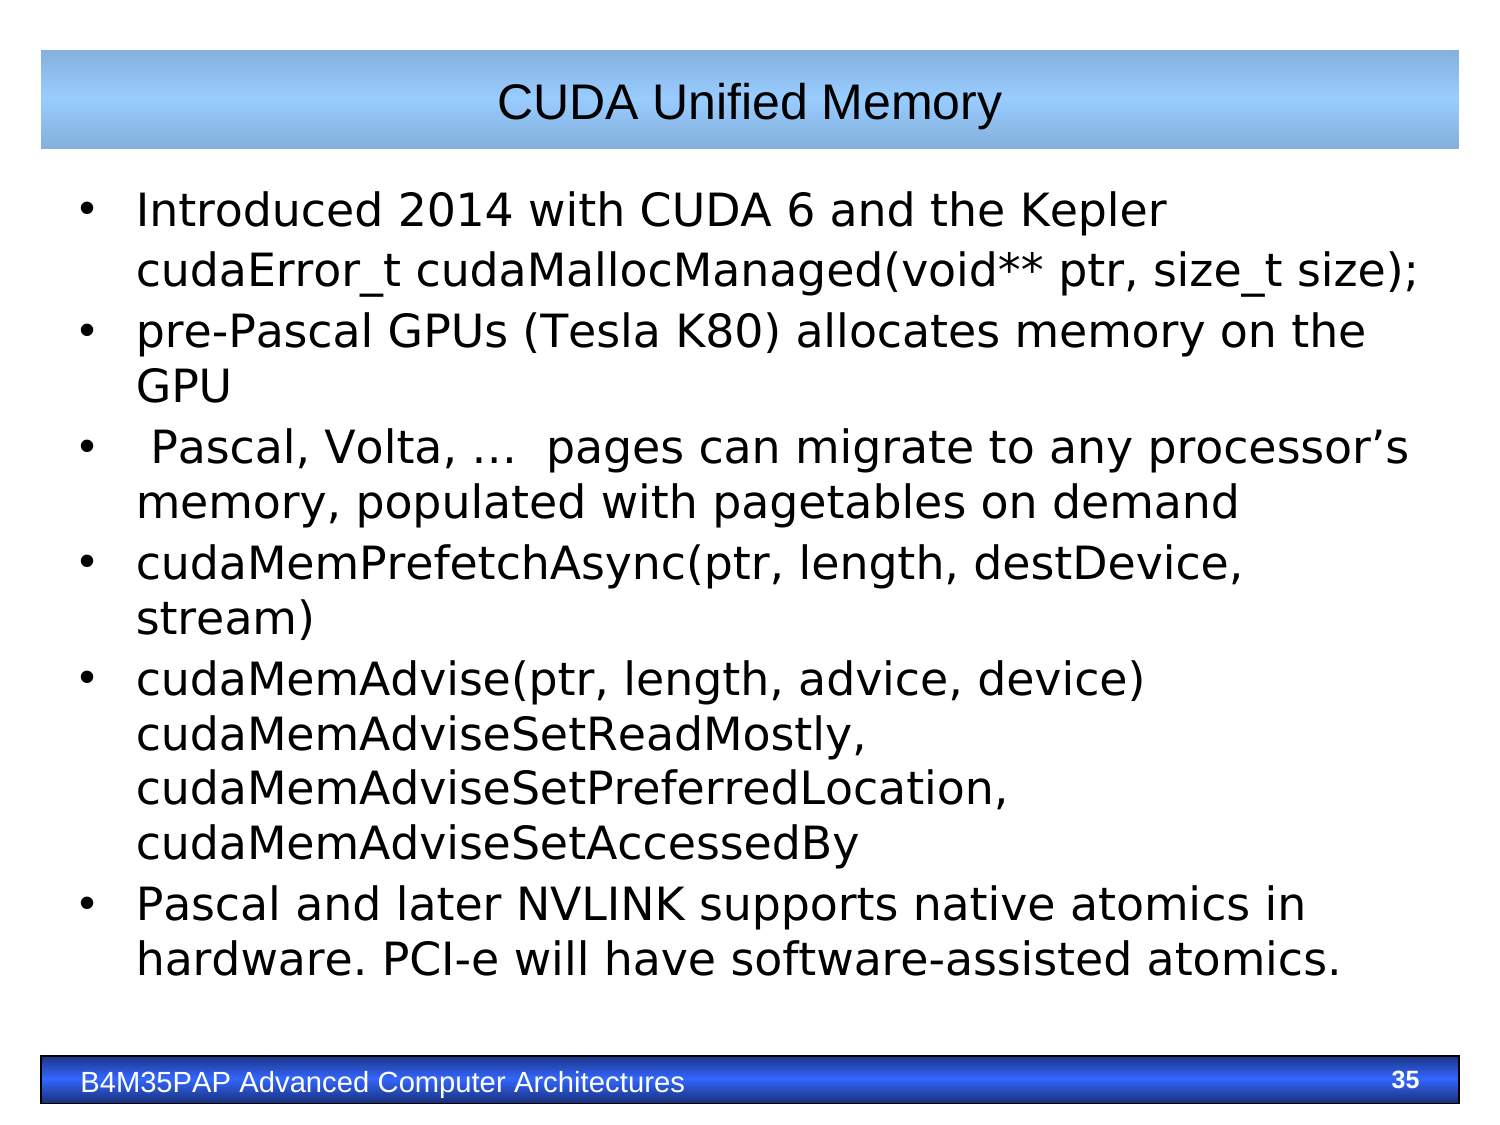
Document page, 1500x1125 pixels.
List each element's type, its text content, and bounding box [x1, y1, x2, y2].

title CUDA Unified Memory [41, 50, 1459, 149]
list Introduced 2014 with CUDA 6 and the Kepler cudaError_t cudaMallocManaged(void** ptr, size_t size); pre-Pascal GPUs (Tesla K80) allocates memory on the GPU Pascal, Volta, … pages can migrate to any processor’s memory, populated with pagetables on demand cudaMemPrefetchAsync(ptr, length, destDevice, stream) cudaMemAdvise(ptr, length, advice, device) cudaMemAdviseSetReadMostly, cudaMemAdviseSetPreferredLocation, cudaMemAdviseSetAccessedBy Pascal and later NVLINK supports native atomics in hardware. PCI-e will have software-assisted atomics. [64, 172, 1436, 1000]
